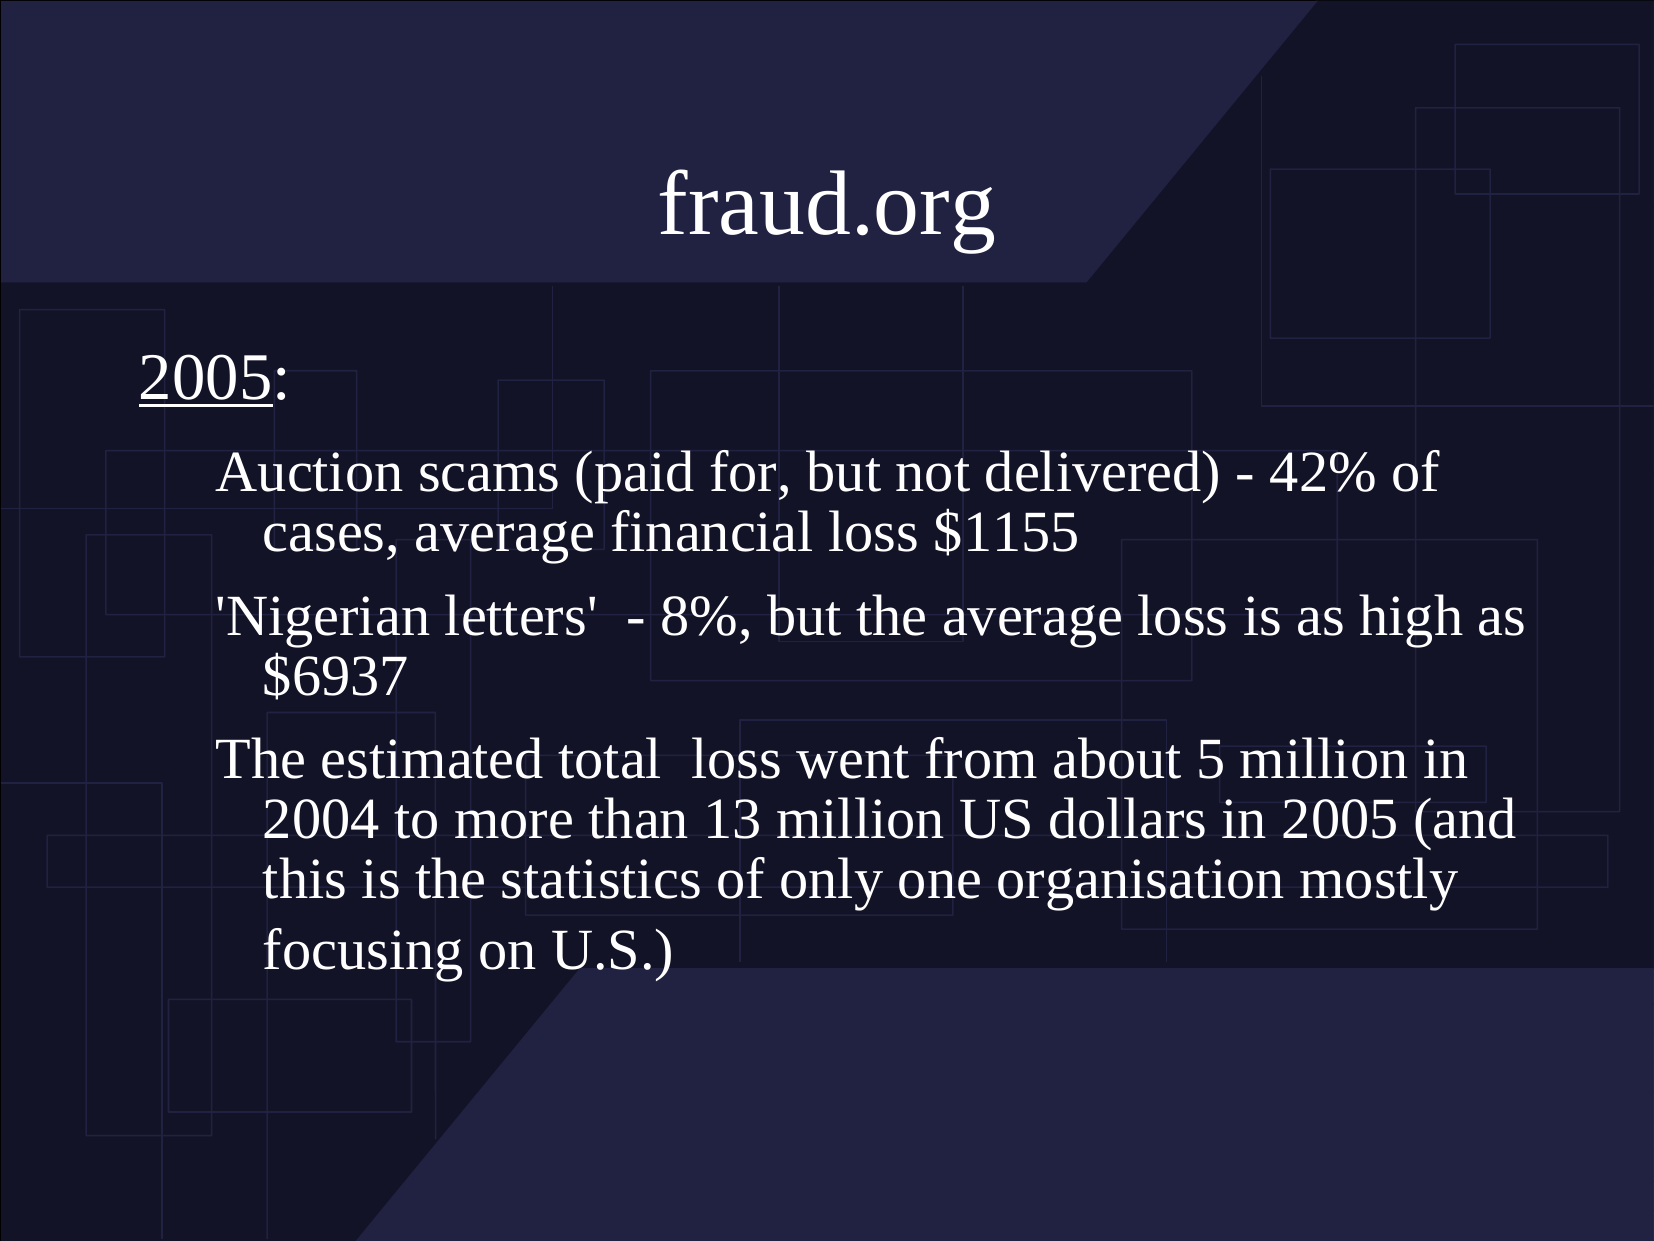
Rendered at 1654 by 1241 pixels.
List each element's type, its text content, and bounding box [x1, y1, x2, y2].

title fraud.org [121, 102, 1534, 310]
list 2005: Auction scams (paid for, but not delivered) - 42% of cases, average financial loss $1155 'Nigerian letters' - 8%, but the average loss is as high as $6937 The estimated total loss went from about 5 million in 2004 to more than 13 million US dollars in 2005 (and this is the statistics of only one organisation mostly focusing on U.S.)‏ [121, 344, 1534, 1127]
